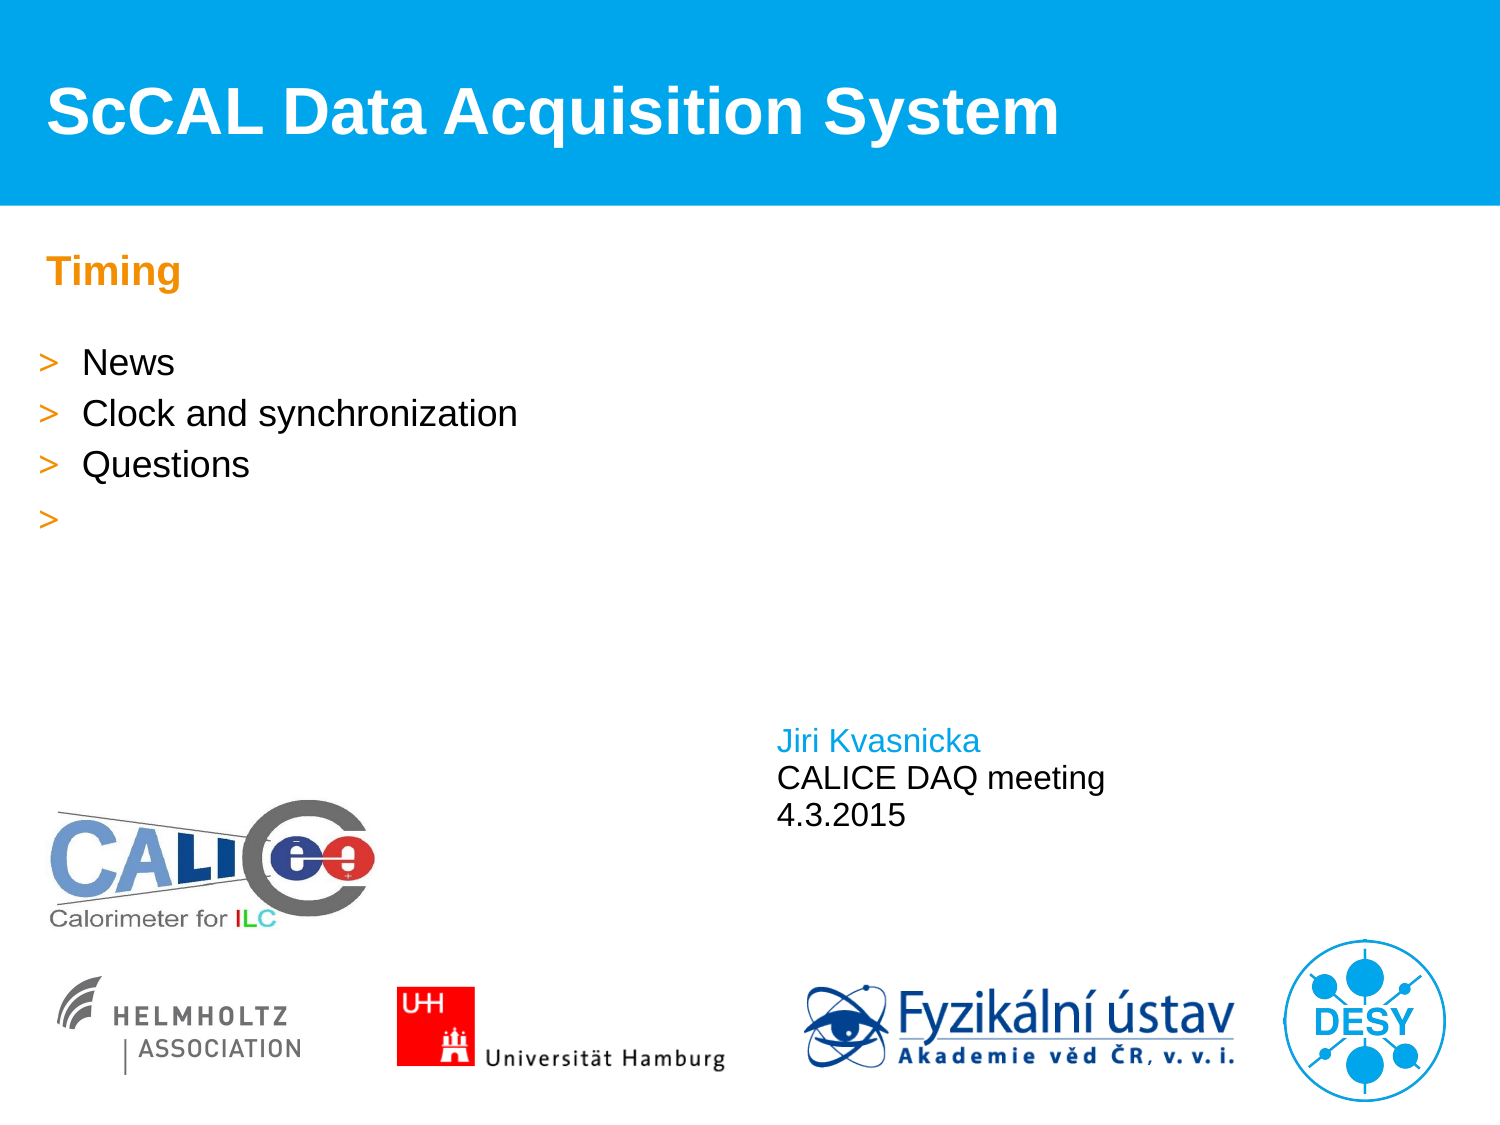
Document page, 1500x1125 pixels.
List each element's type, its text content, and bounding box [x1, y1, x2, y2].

picture [45, 794, 377, 930]
picture [1283, 939, 1360, 1015]
picture [1287, 943, 1443, 1099]
text_box Jiri Kvasnicka CALICE DAQ meeting 4.3.2015 [762, 714, 1446, 842]
picture [1283, 1027, 1351, 1102]
text_box News Clock and synchronization Questions [23, 333, 916, 545]
picture [381, 975, 736, 1080]
subtitle Timing [46, 231, 1446, 311]
picture [788, 974, 1254, 1080]
picture [1379, 1035, 1446, 1102]
picture [57, 976, 300, 1075]
picture [1370, 939, 1446, 1007]
title ScCAL Data Acquisition System [46, 7, 1444, 216]
